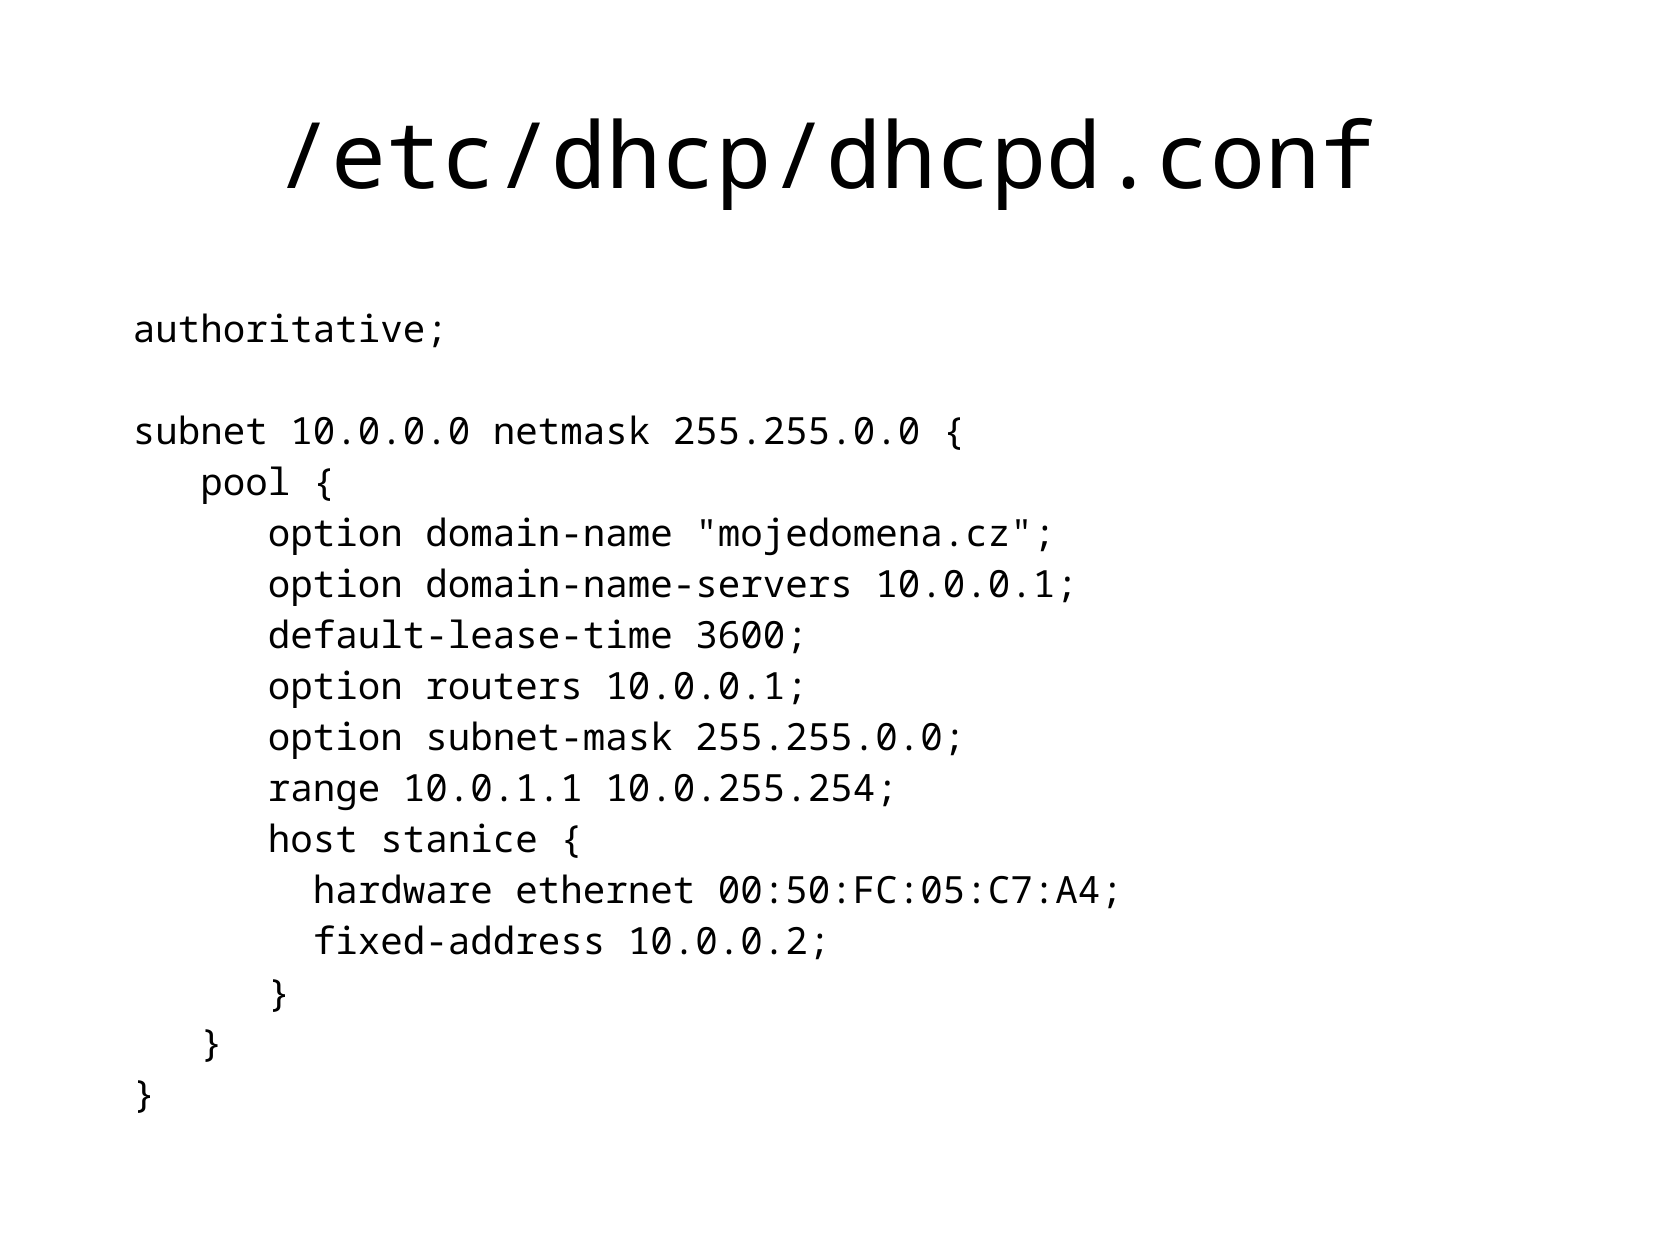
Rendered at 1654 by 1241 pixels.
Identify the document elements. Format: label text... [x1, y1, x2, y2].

title /etc/dhcp/dhcpd.conf [82, 49, 1571, 257]
text_box authoritative; subnet 10.0.0.0 netmask 255.255.0.0 { pool { option domain-name "mojedomena.cz"; option domain-name-servers 10.0.0.1; default-lease-time 3600; option routers 10.0.0.1; option subnet-mask 255.255.0.0; range 10.0.1.1 10.0.255.254; host stanice { hardware ethernet 00:50:FC:05:C7:A4; fixed-address 10.0.0.2; } } } [118, 295, 1536, 975]
